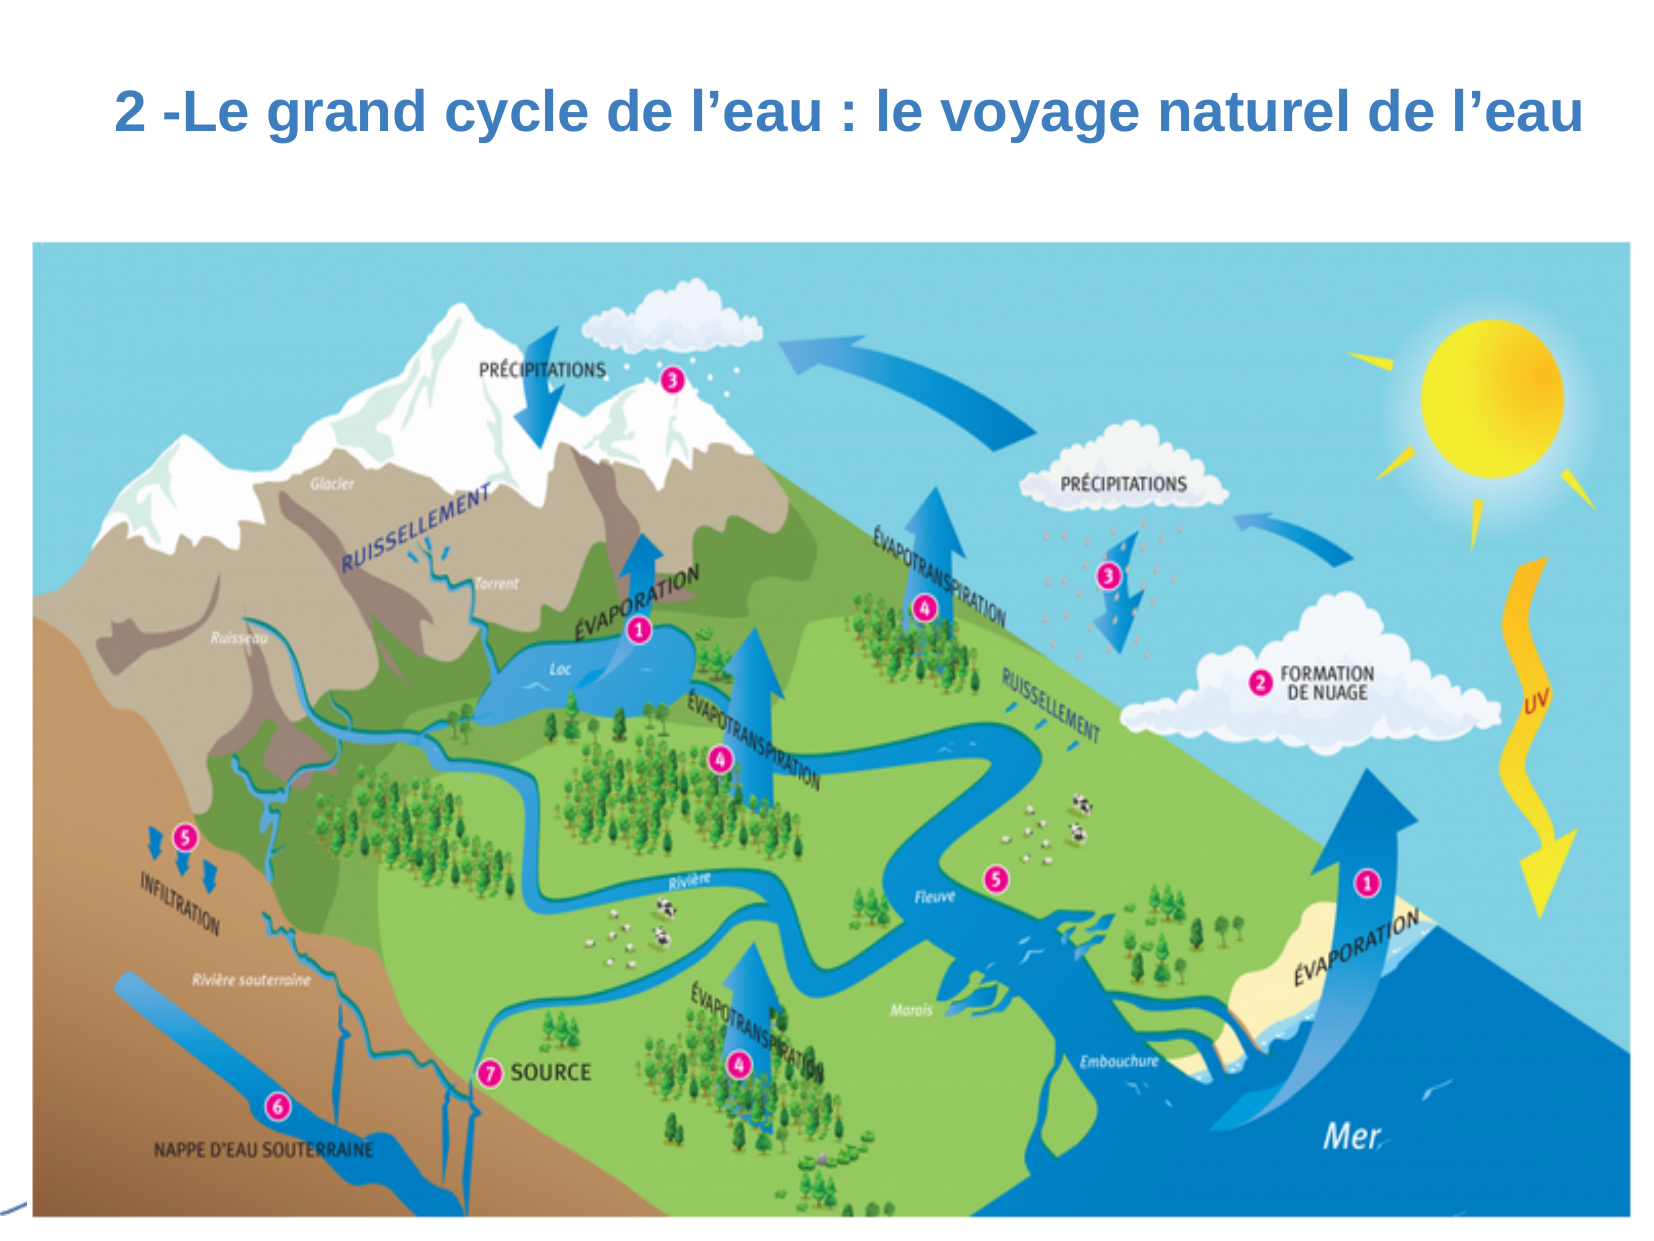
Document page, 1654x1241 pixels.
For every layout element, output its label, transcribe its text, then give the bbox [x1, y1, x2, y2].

picture [0, 236, 1639, 1229]
text_box 2 -Le grand cycle de l’eau : le voyage naturel de l’eau [94, 70, 1607, 178]
